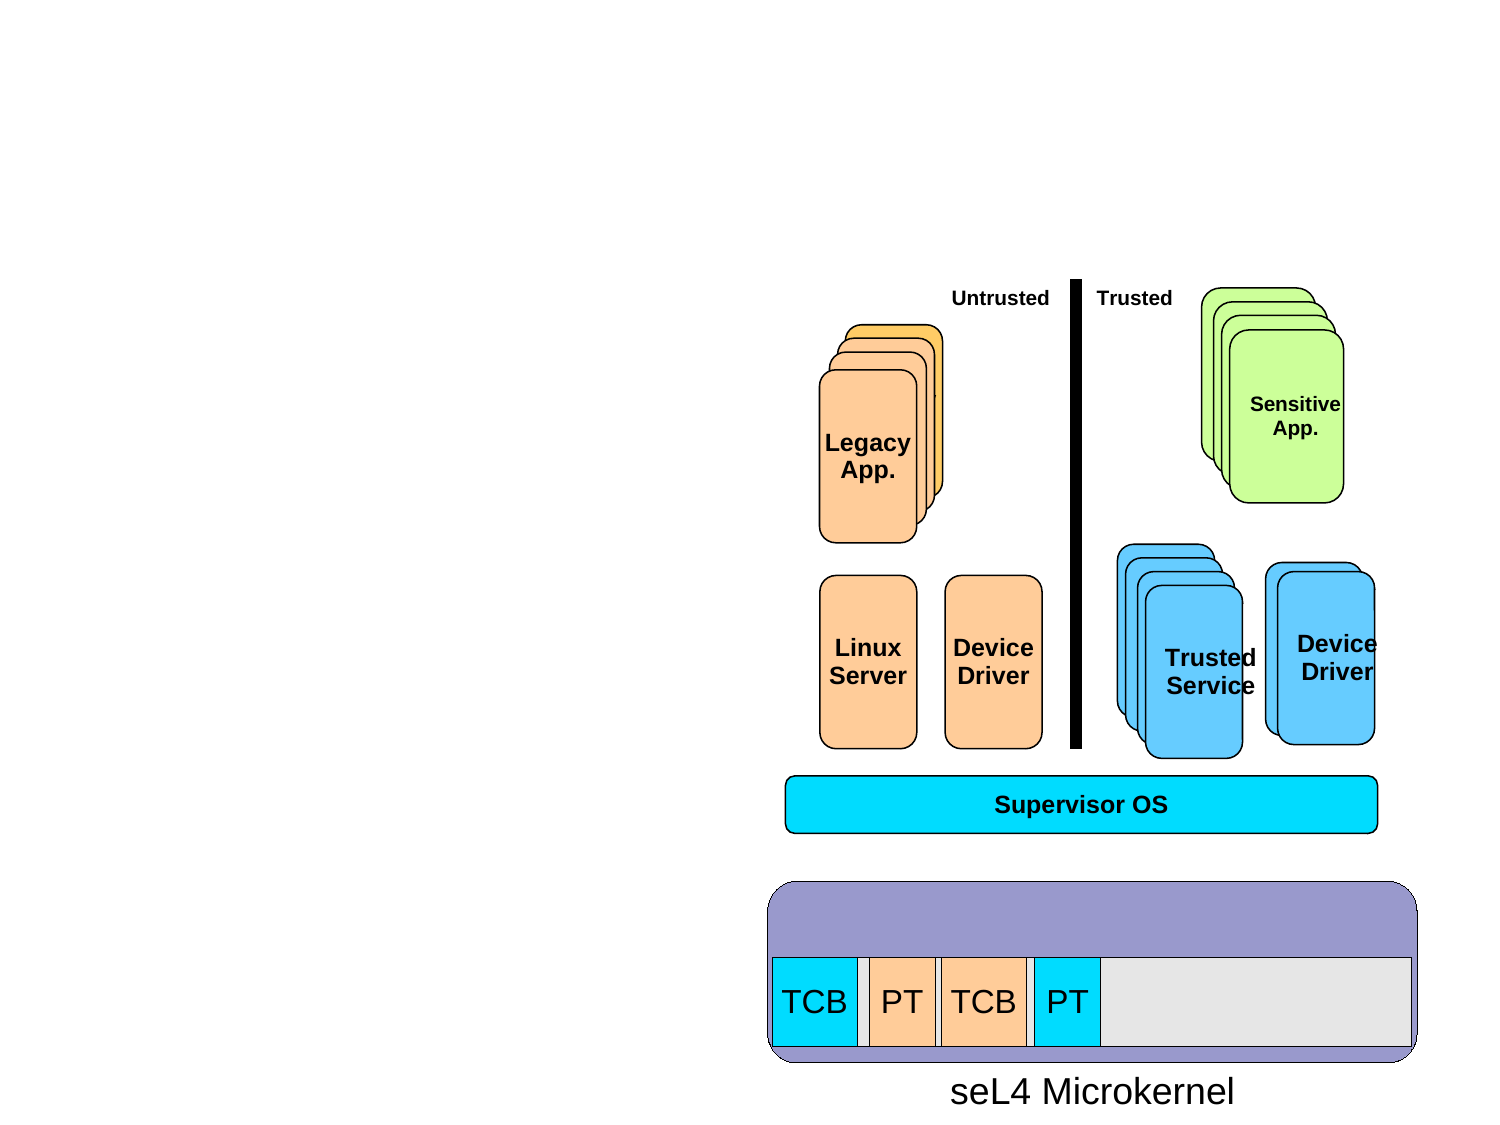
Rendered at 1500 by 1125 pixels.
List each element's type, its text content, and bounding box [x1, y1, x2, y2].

text_box Legacy App. [829, 352, 927, 524]
text_box Sensitive App. [1229, 329, 1344, 503]
text_box [767, 881, 1418, 1063]
text_box Supervisor OS [785, 775, 1378, 834]
text_box Device Driver [1265, 562, 1361, 736]
text_box Sensitive App. [1225, 287, 1315, 303]
text_box seL4 Microkernel [885, 1062, 1300, 1120]
text_box Legacy App. [837, 338, 935, 509]
text_box TCB [941, 957, 1027, 1047]
text_box Legacy App. [819, 369, 917, 543]
text_box Trusted Service [1125, 557, 1223, 731]
text_box Sensitive App. [1221, 315, 1336, 485]
text_box Linux Server [819, 575, 917, 749]
text_box TCB [772, 957, 858, 1047]
text_box Legacy App. [845, 324, 943, 496]
text_box Trusted [1081, 278, 1225, 318]
text_box Device Driver [945, 575, 1043, 749]
text_box Trusted Service [1137, 571, 1235, 742]
text_box Sensitive App. [1213, 301, 1328, 471]
text_box Trusted Service [1145, 585, 1243, 759]
text_box PT [869, 957, 936, 1047]
text_box Sensitive App. [1201, 318, 1213, 460]
text_box Trusted Service [1117, 544, 1215, 715]
text_box PT [1034, 957, 1101, 1047]
text_box Device Driver [1277, 571, 1375, 745]
text_box Untrusted [922, 278, 1065, 318]
